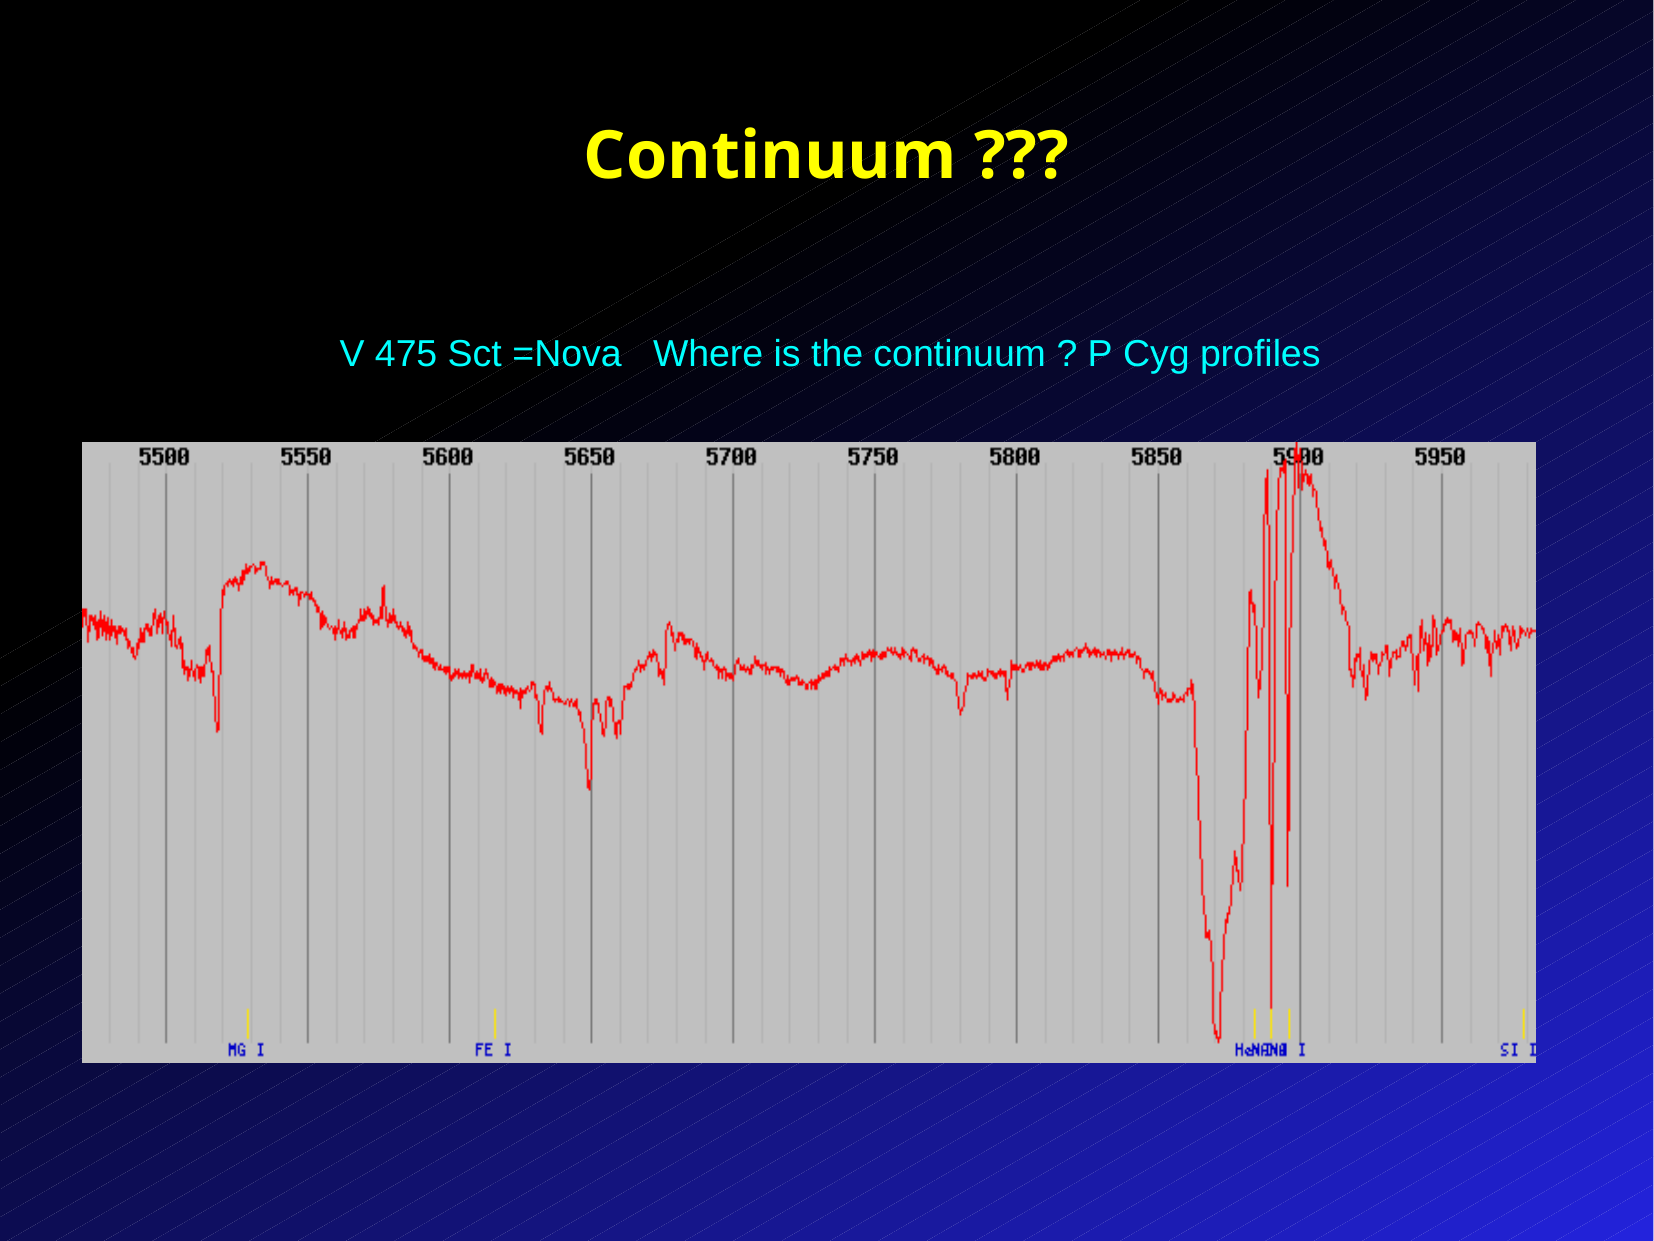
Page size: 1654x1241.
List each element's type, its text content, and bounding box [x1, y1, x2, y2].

picture [82, 442, 1536, 1063]
text_box V 475 Sct =Nova Where is the continuum ? P Cyg profiles [324, 324, 1336, 382]
title Continuum ??? [82, 49, 1571, 257]
